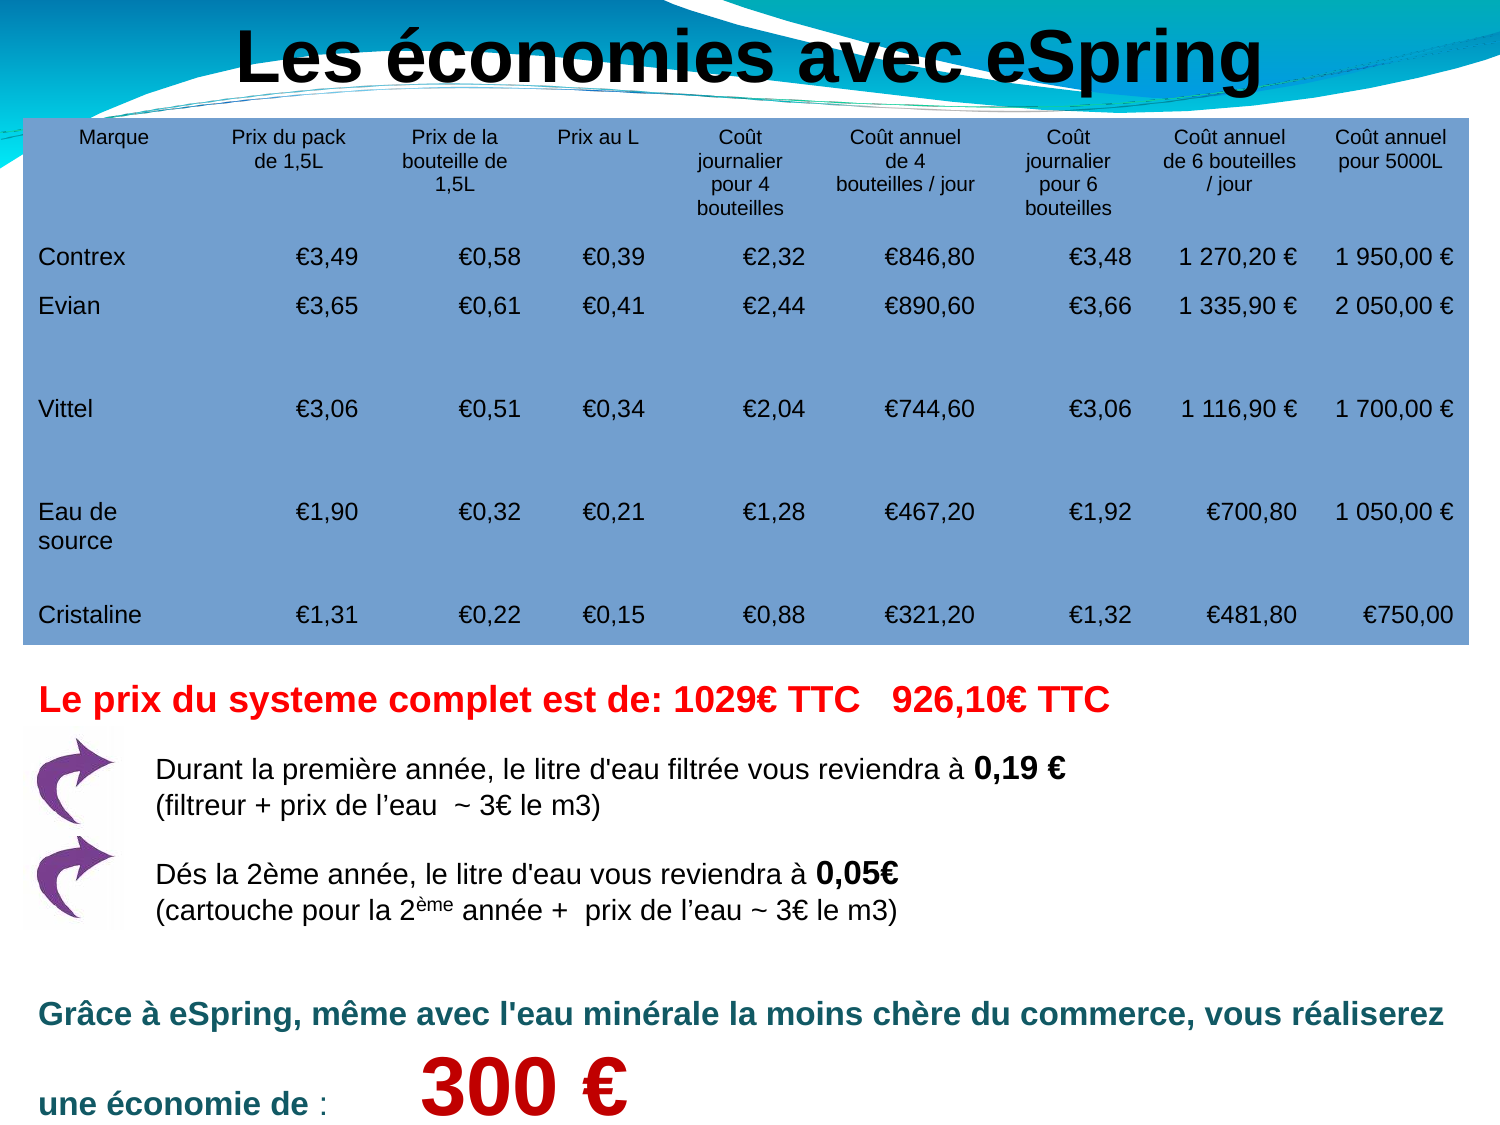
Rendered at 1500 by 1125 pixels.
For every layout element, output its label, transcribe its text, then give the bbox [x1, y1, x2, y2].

table_header Prix du pack de 1,5L [204, 118, 373, 235]
table_cell €3,48 [990, 235, 1147, 284]
table_cell Cristaline [23, 593, 204, 645]
table_cell €1,31 [204, 593, 373, 645]
table_cell €1,92 [990, 490, 1147, 593]
table_header Marque [23, 118, 204, 235]
table_cell €467,20 [821, 490, 990, 593]
table_cell €2,04 [660, 387, 821, 490]
picture [23, 774, 124, 930]
text_box Grâce à eSpring, même avec l'eau minérale la moins chère du commerce, vous réaliserez une économie de : 300 € [23, 984, 1483, 1125]
table_cell €744,60 [821, 387, 990, 490]
table_header Coût annuel pour 5000L [1312, 118, 1469, 235]
table_cell €0,15 [536, 593, 660, 645]
table_cell €0,21 [536, 490, 660, 593]
table_cell 2 050,00 € [1312, 284, 1469, 387]
table_header Prix de la bouteille de 1,5L [373, 118, 536, 235]
table_cell Evian [23, 284, 204, 387]
table_header Coût journalier pour 6 bouteilles [990, 118, 1147, 235]
table_header Prix au L [536, 118, 660, 235]
table_cell €3,66 [990, 284, 1147, 387]
table_cell €1,28 [660, 490, 821, 593]
table_cell €3,65 [204, 284, 373, 387]
table_cell €0,22 [373, 593, 536, 645]
table_cell €3,49 [204, 235, 373, 284]
table_cell 1 050,00 € [1312, 490, 1469, 593]
table_cell €750,00 [1312, 593, 1469, 645]
table_cell €0,58 [373, 235, 536, 284]
table_cell 1 950,00 € [1312, 235, 1469, 284]
table_cell Contrex [23, 235, 204, 284]
table_cell Vittel [23, 387, 204, 490]
table_cell 1 335,90 € [1147, 284, 1312, 387]
table_cell €481,80 [1147, 593, 1312, 645]
table_cell €2,32 [660, 235, 821, 284]
table_header Coût annuel de 4 bouteilles / jour [821, 118, 990, 235]
table_cell €321,20 [821, 593, 990, 645]
table_cell €1,32 [990, 593, 1147, 645]
table_cell €0,39 [536, 235, 660, 284]
table_cell €1,90 [204, 490, 373, 593]
table_cell €0,32 [373, 490, 536, 593]
text_box Les économies avec eSpring [0, 0, 1500, 106]
text_box Le prix du systeme complet est de: 1029€ TTC 926,10€ TTC [23, 667, 1471, 774]
table_header Coût journalier pour 4 bouteilles [660, 118, 821, 235]
table_cell 1 700,00 € [1312, 387, 1469, 490]
table_cell €2,44 [660, 284, 821, 387]
table_cell €3,06 [204, 387, 373, 490]
table_cell €0,34 [536, 387, 660, 490]
table_cell Eau de source [23, 490, 204, 593]
table_cell €890,60 [821, 284, 990, 387]
table_cell €846,80 [821, 235, 990, 284]
table_cell 1 116,90 € [1147, 387, 1312, 490]
text_box Durant la première année, le litre d'eau filtrée vous reviendra à 0,19 € (filtreur + prix de l’eau ~ 3€ le m3) [140, 774, 1383, 829]
table_cell €0,51 [373, 387, 536, 490]
table_cell 1 270,20 € [1147, 235, 1312, 284]
table_cell €0,41 [536, 284, 660, 387]
table_cell €0,61 [373, 284, 536, 387]
text_box Dés la 2ème année, le litre d'eau vous reviendra à 0,05€ (cartouche pour la 2ème année + prix de l’eau ~ 3€ le m3) [140, 843, 1114, 935]
table_cell €3,06 [990, 387, 1147, 490]
table_header Coût annuel de 6 bouteilles / jour [1147, 118, 1312, 235]
table_cell €700,80 [1147, 490, 1312, 593]
table_cell €0,88 [660, 593, 821, 645]
